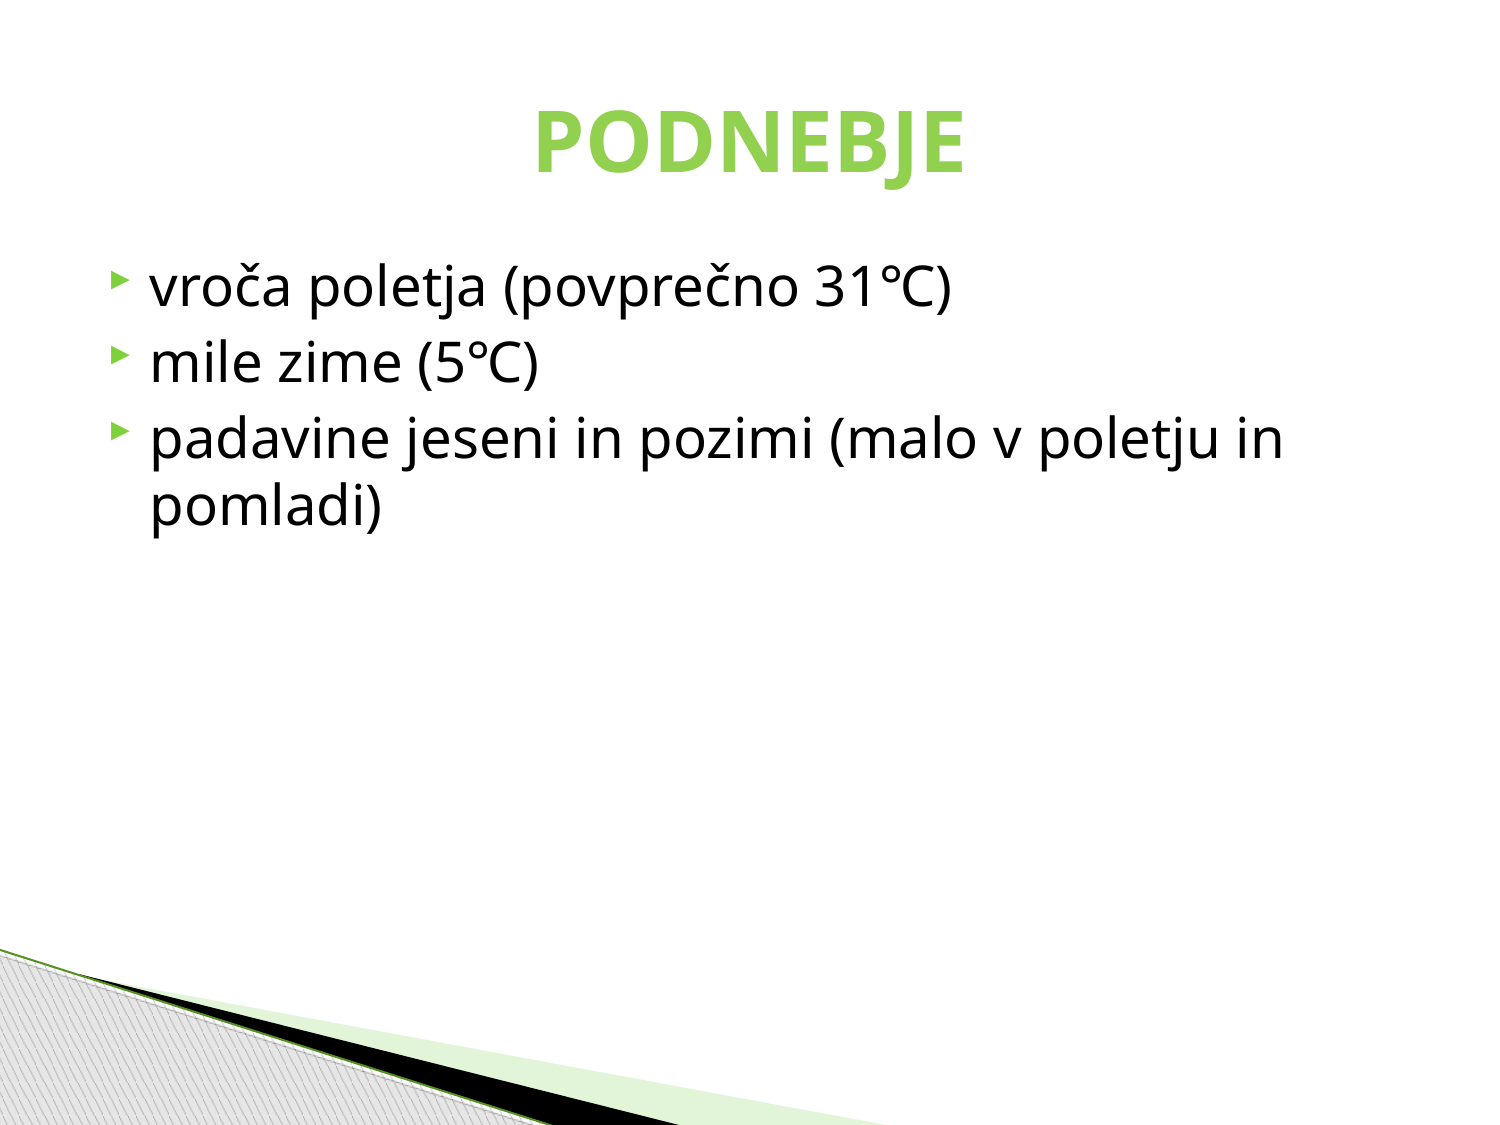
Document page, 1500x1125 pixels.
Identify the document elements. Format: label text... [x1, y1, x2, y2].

title PODNEBJE [75, 45, 1425, 233]
list vroča poletja (povprečno 31℃) mile zime (5℃) padavine jeseni in pozimi (malo v poletju in pomladi) [75, 242, 1425, 986]
